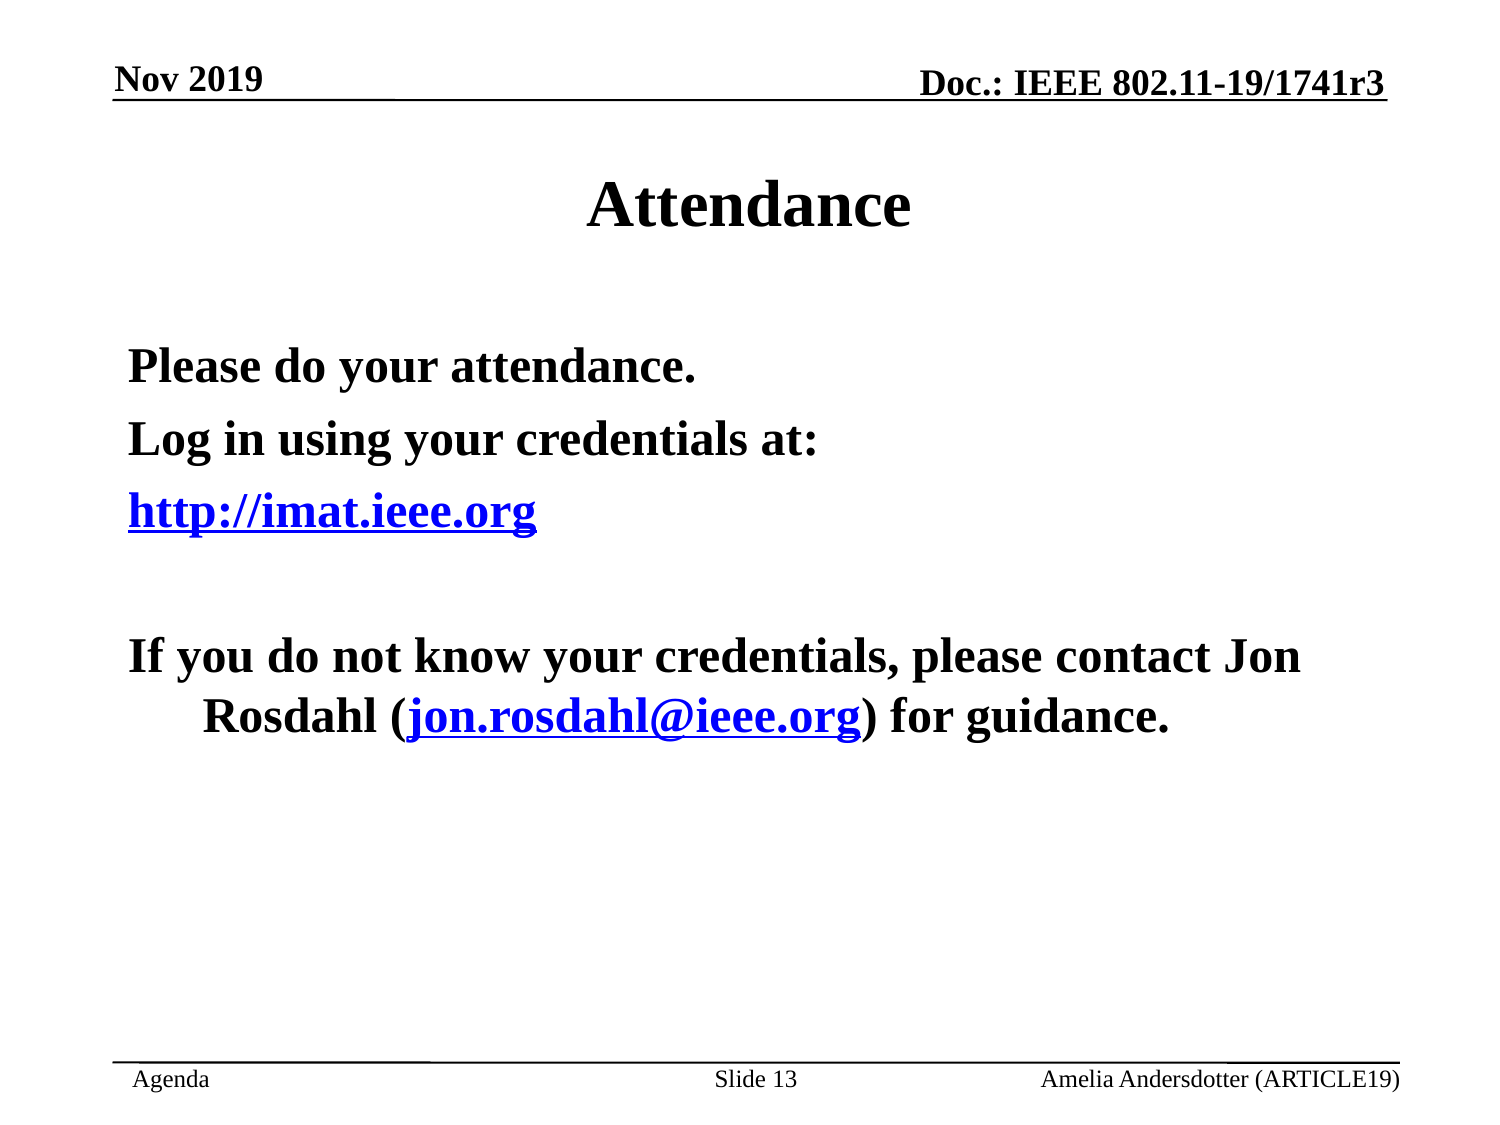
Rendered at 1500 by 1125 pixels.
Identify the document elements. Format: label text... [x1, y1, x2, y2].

text_box Nov 2019 [114, 54, 422, 99]
text_box Slide <number> [712, 1062, 799, 1122]
text_box Attendance [112, 112, 1387, 287]
text_box Amelia Andersdotter (ARTICLE19) [878, 1062, 1401, 1092]
text_box Please do your attendance. Log in using your credentials at: http://imat.ieee.org If you do not know your credentials, please contact Jon Rosdahl (jon.rosdahl@ieee.org) for guidance. [112, 324, 1387, 1000]
